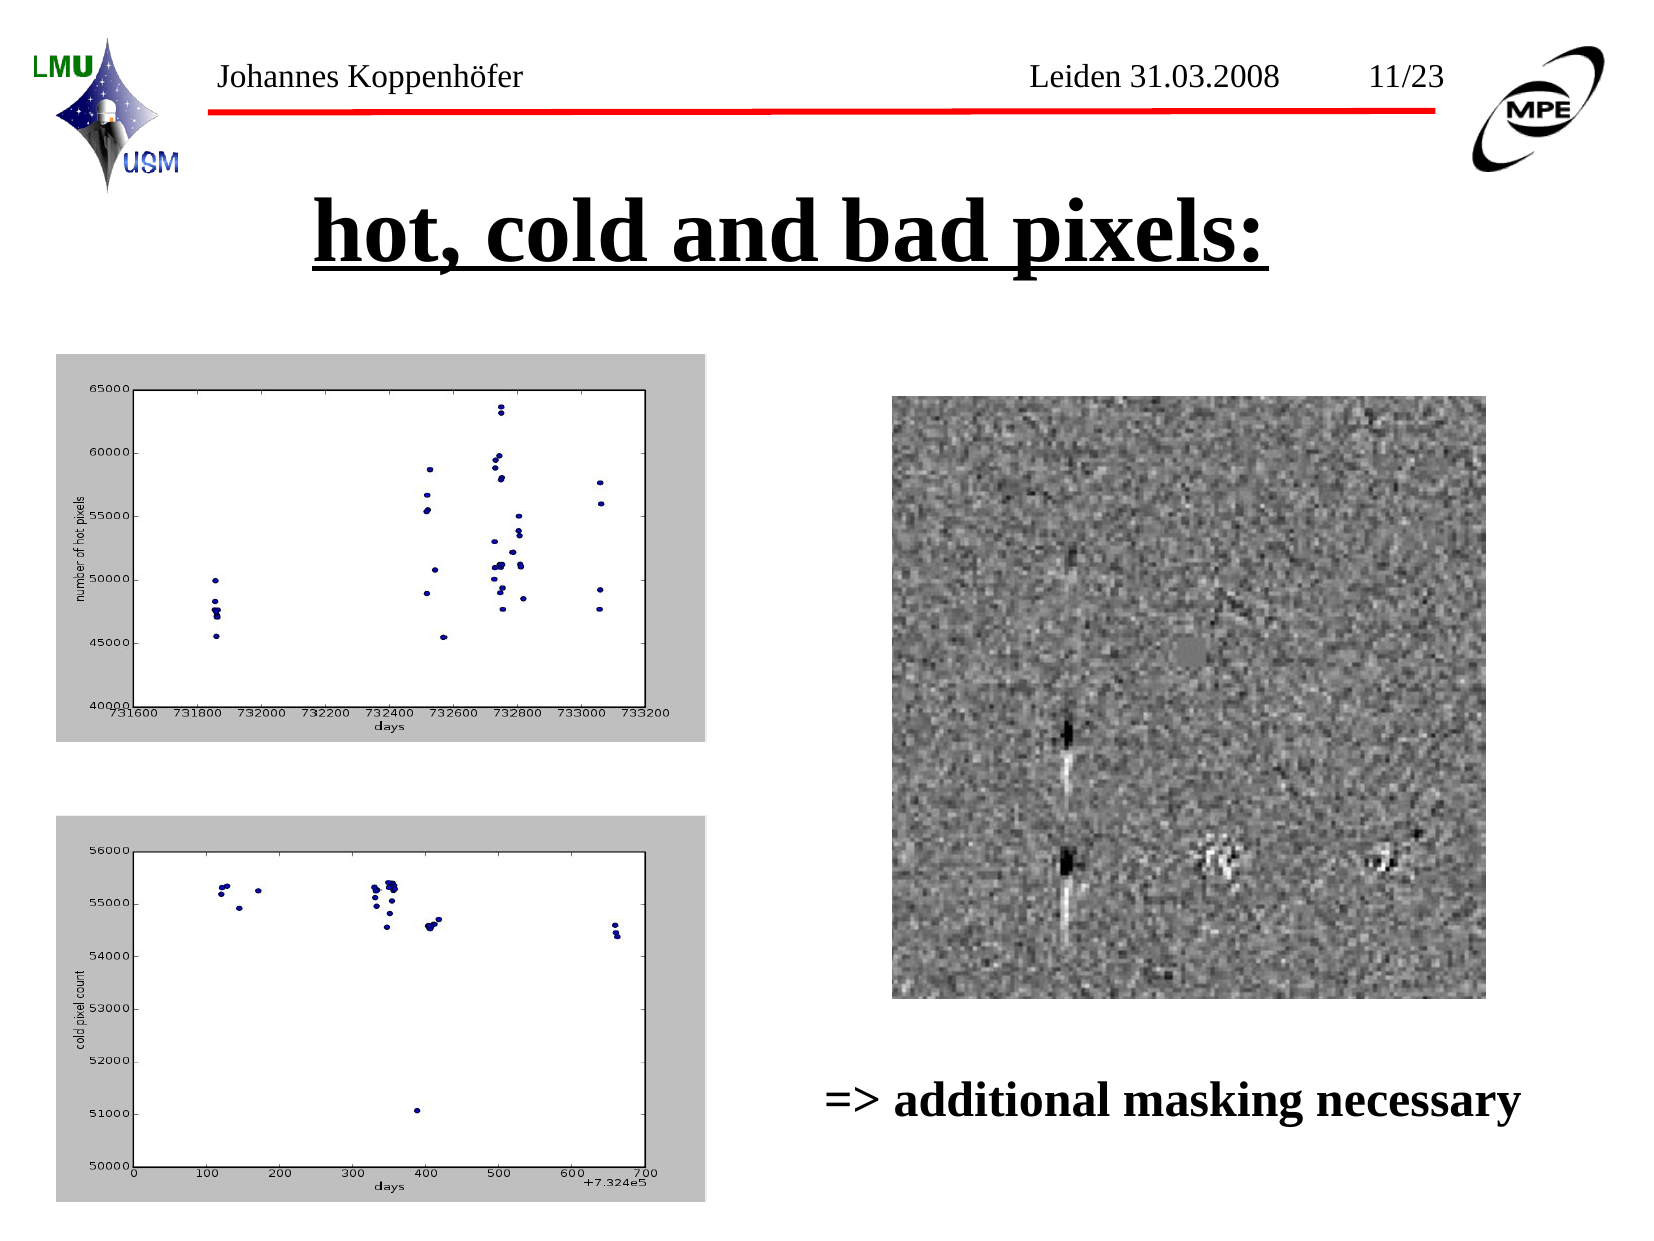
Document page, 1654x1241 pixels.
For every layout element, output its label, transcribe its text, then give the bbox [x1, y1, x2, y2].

picture [892, 396, 1486, 999]
picture [1472, 46, 1605, 172]
picture [32, 35, 182, 194]
text_box Johannes Koppenhöfer [217, 57, 525, 95]
text_box Leiden 31.03.2008 [1029, 57, 1342, 95]
text_box 11/23 [1368, 57, 1484, 95]
picture [56, 354, 707, 742]
picture [56, 815, 707, 1202]
text_box => additional masking necessary [824, 1071, 1523, 1127]
text_box hot, cold and bad pixels: [312, 179, 1388, 303]
